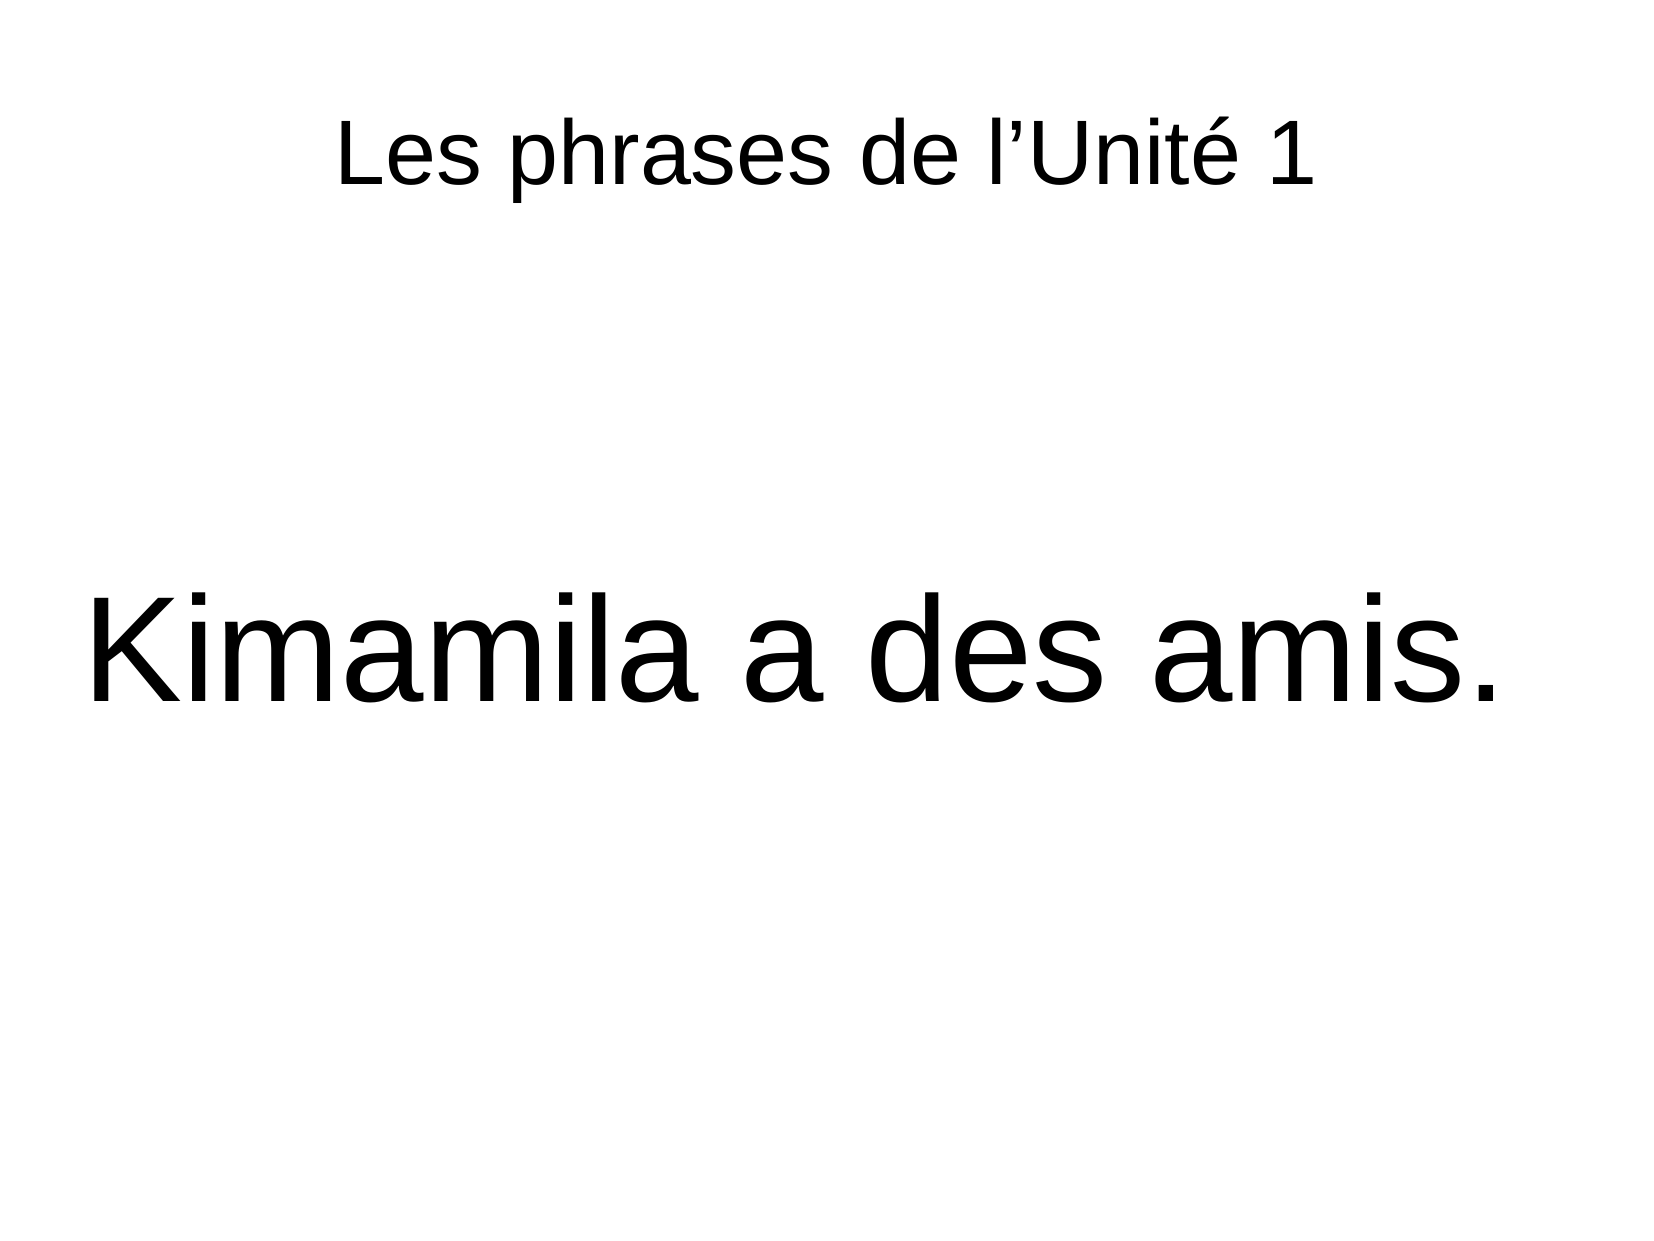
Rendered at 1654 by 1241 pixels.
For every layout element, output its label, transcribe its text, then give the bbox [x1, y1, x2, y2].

subtitle Kimamila a des amis. [82, 290, 1571, 1010]
title Les phrases de l’Unité 1 [82, 49, 1571, 257]
